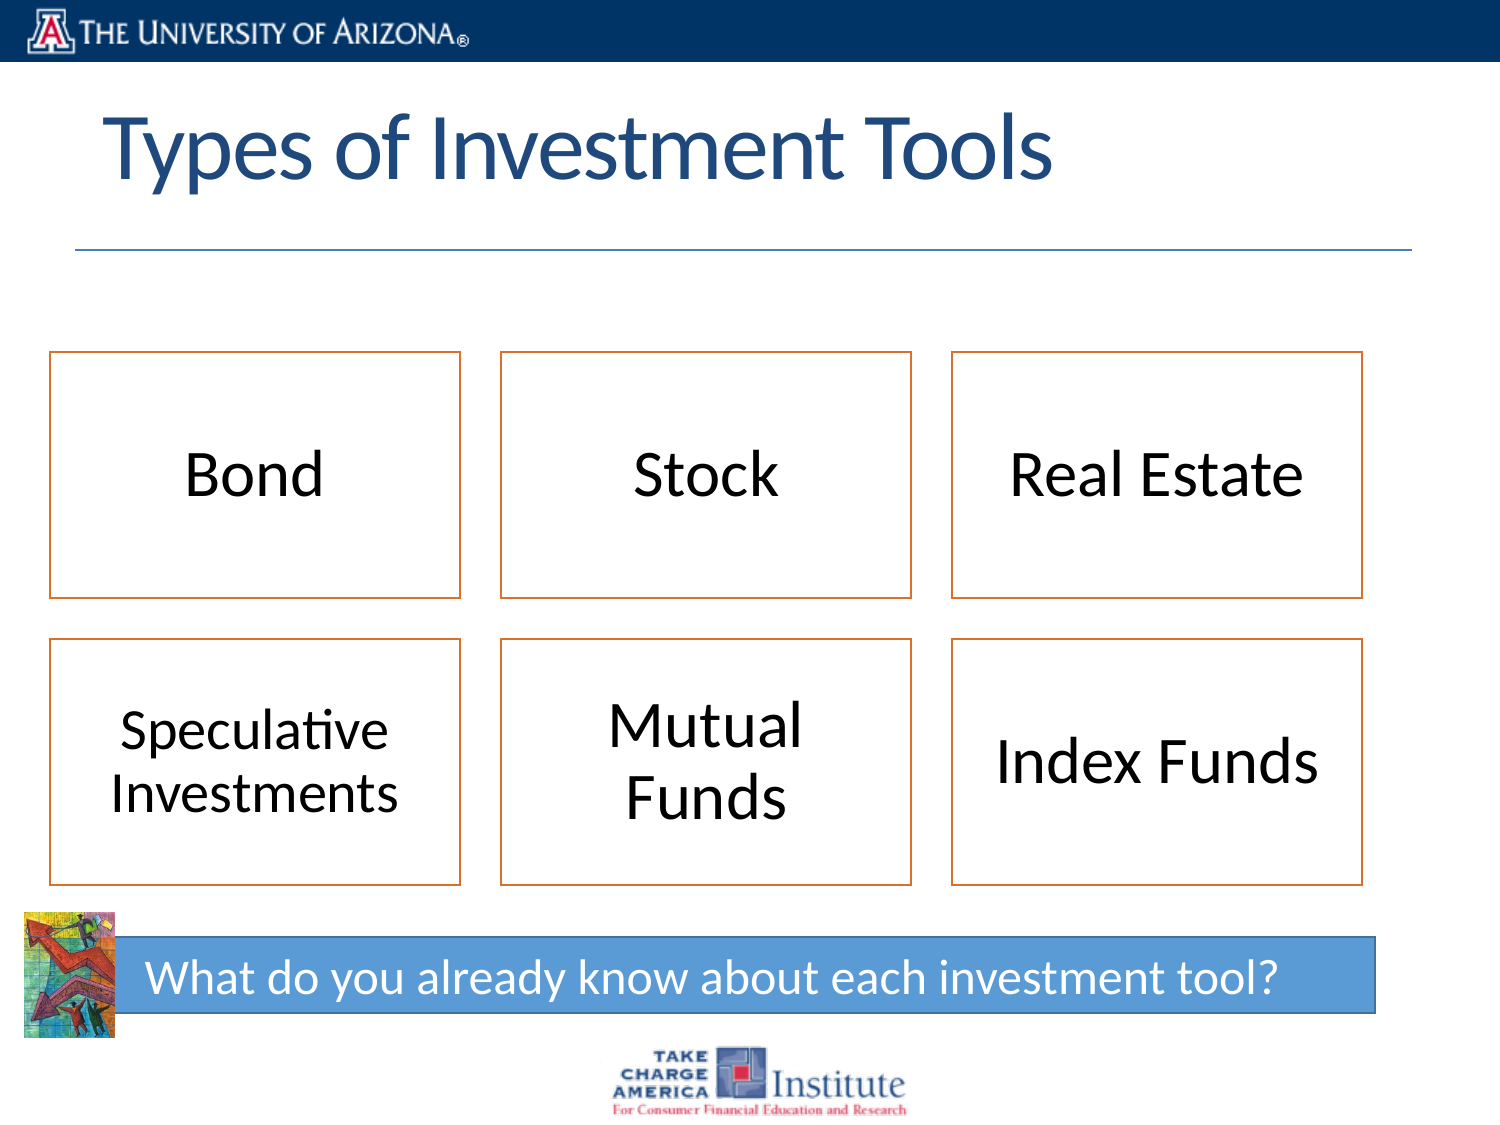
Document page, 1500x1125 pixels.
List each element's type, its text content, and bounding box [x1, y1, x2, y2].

text_box Bond [49, 352, 461, 599]
text_box What do you already know about each investment tool? [115, 937, 1376, 1013]
picture [24, 912, 115, 1038]
text_box Speculative Investments [49, 639, 461, 886]
text_box Real Estate [952, 352, 1363, 599]
text_box Stock [501, 352, 912, 599]
text_box Index Funds [952, 639, 1363, 886]
title Types of Investment Tools [87, 53, 1326, 229]
text_box Mutual Funds [501, 639, 912, 886]
